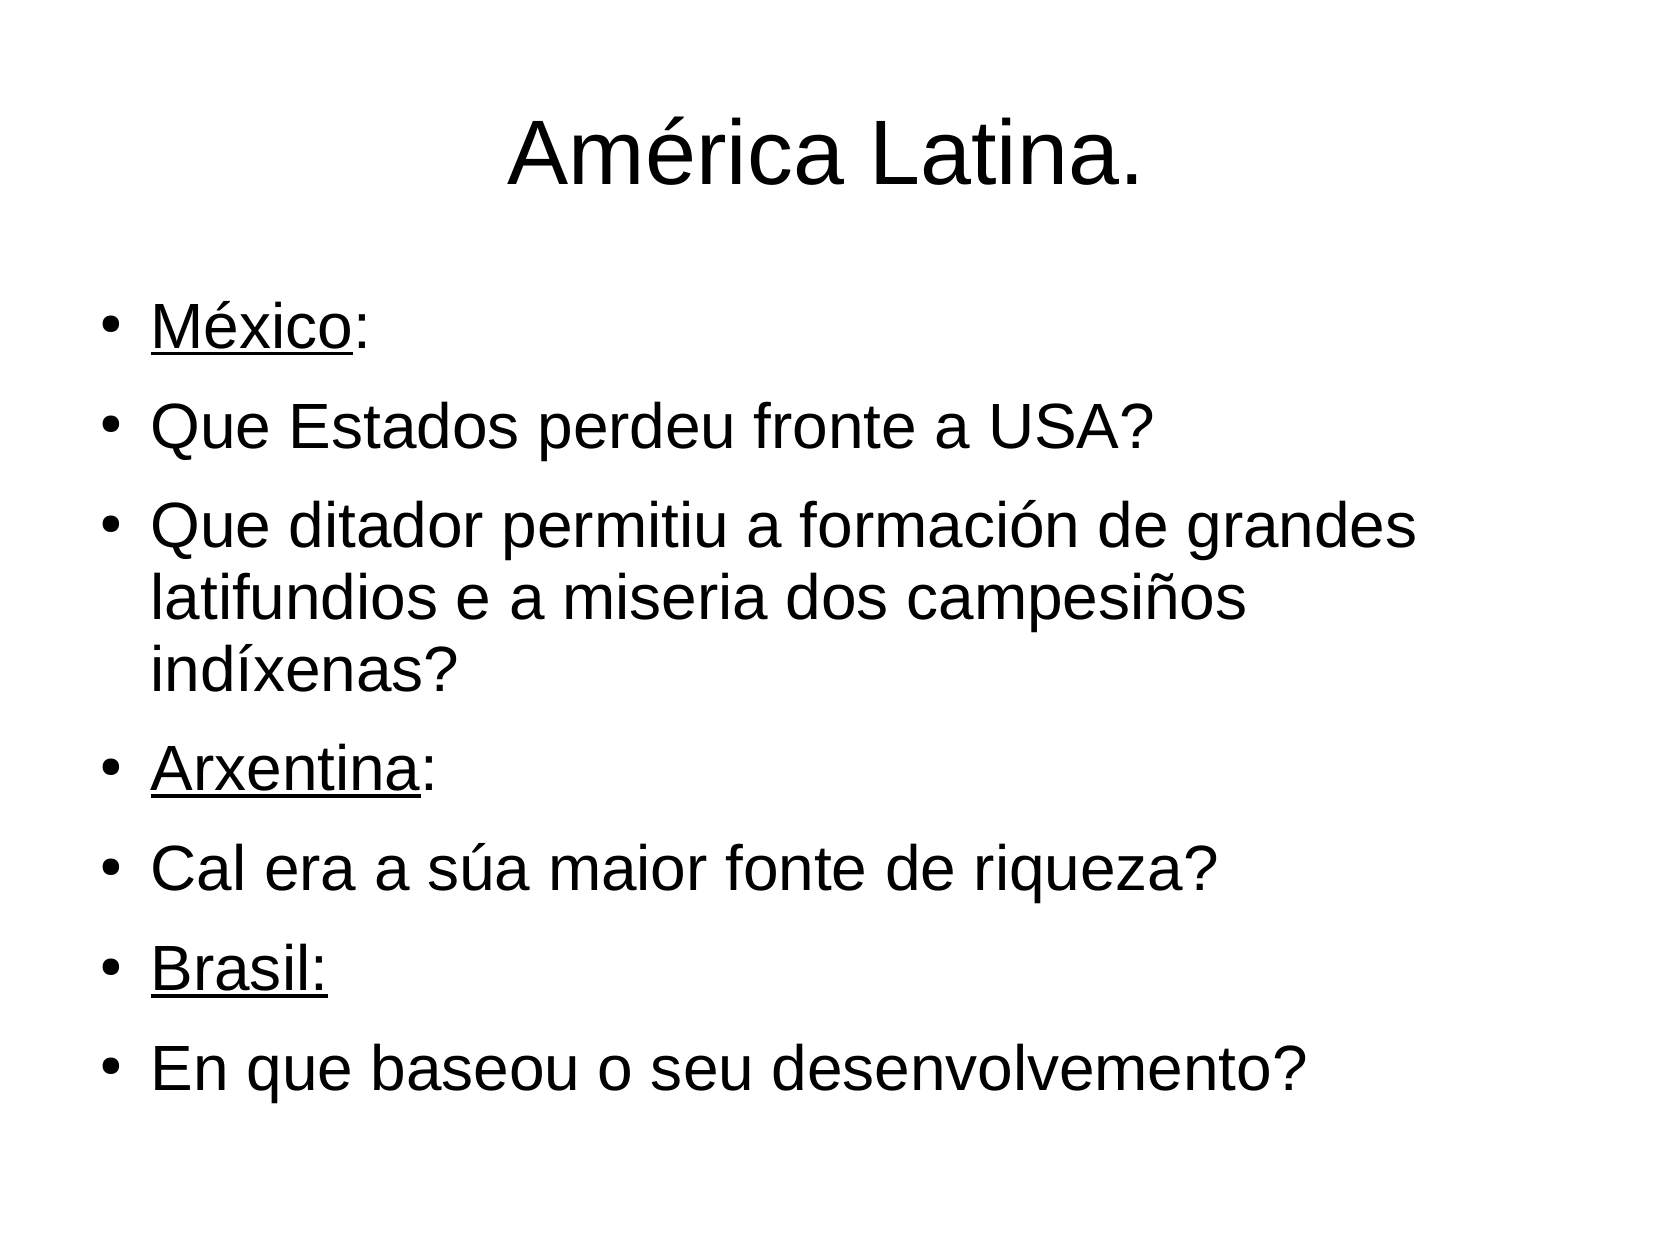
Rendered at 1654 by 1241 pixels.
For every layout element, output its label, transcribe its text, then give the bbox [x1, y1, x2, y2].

title América Latina. [82, 49, 1571, 257]
list México: Que Estados perdeu fronte a USA? Que ditador permitiu a formación de grandes latifundios e a miseria dos campesiños indíxenas? Arxentina: Cal era a súa maior fonte de riqueza? Brasil: En que baseou o seu desenvolvemento? [82, 290, 1571, 1109]
